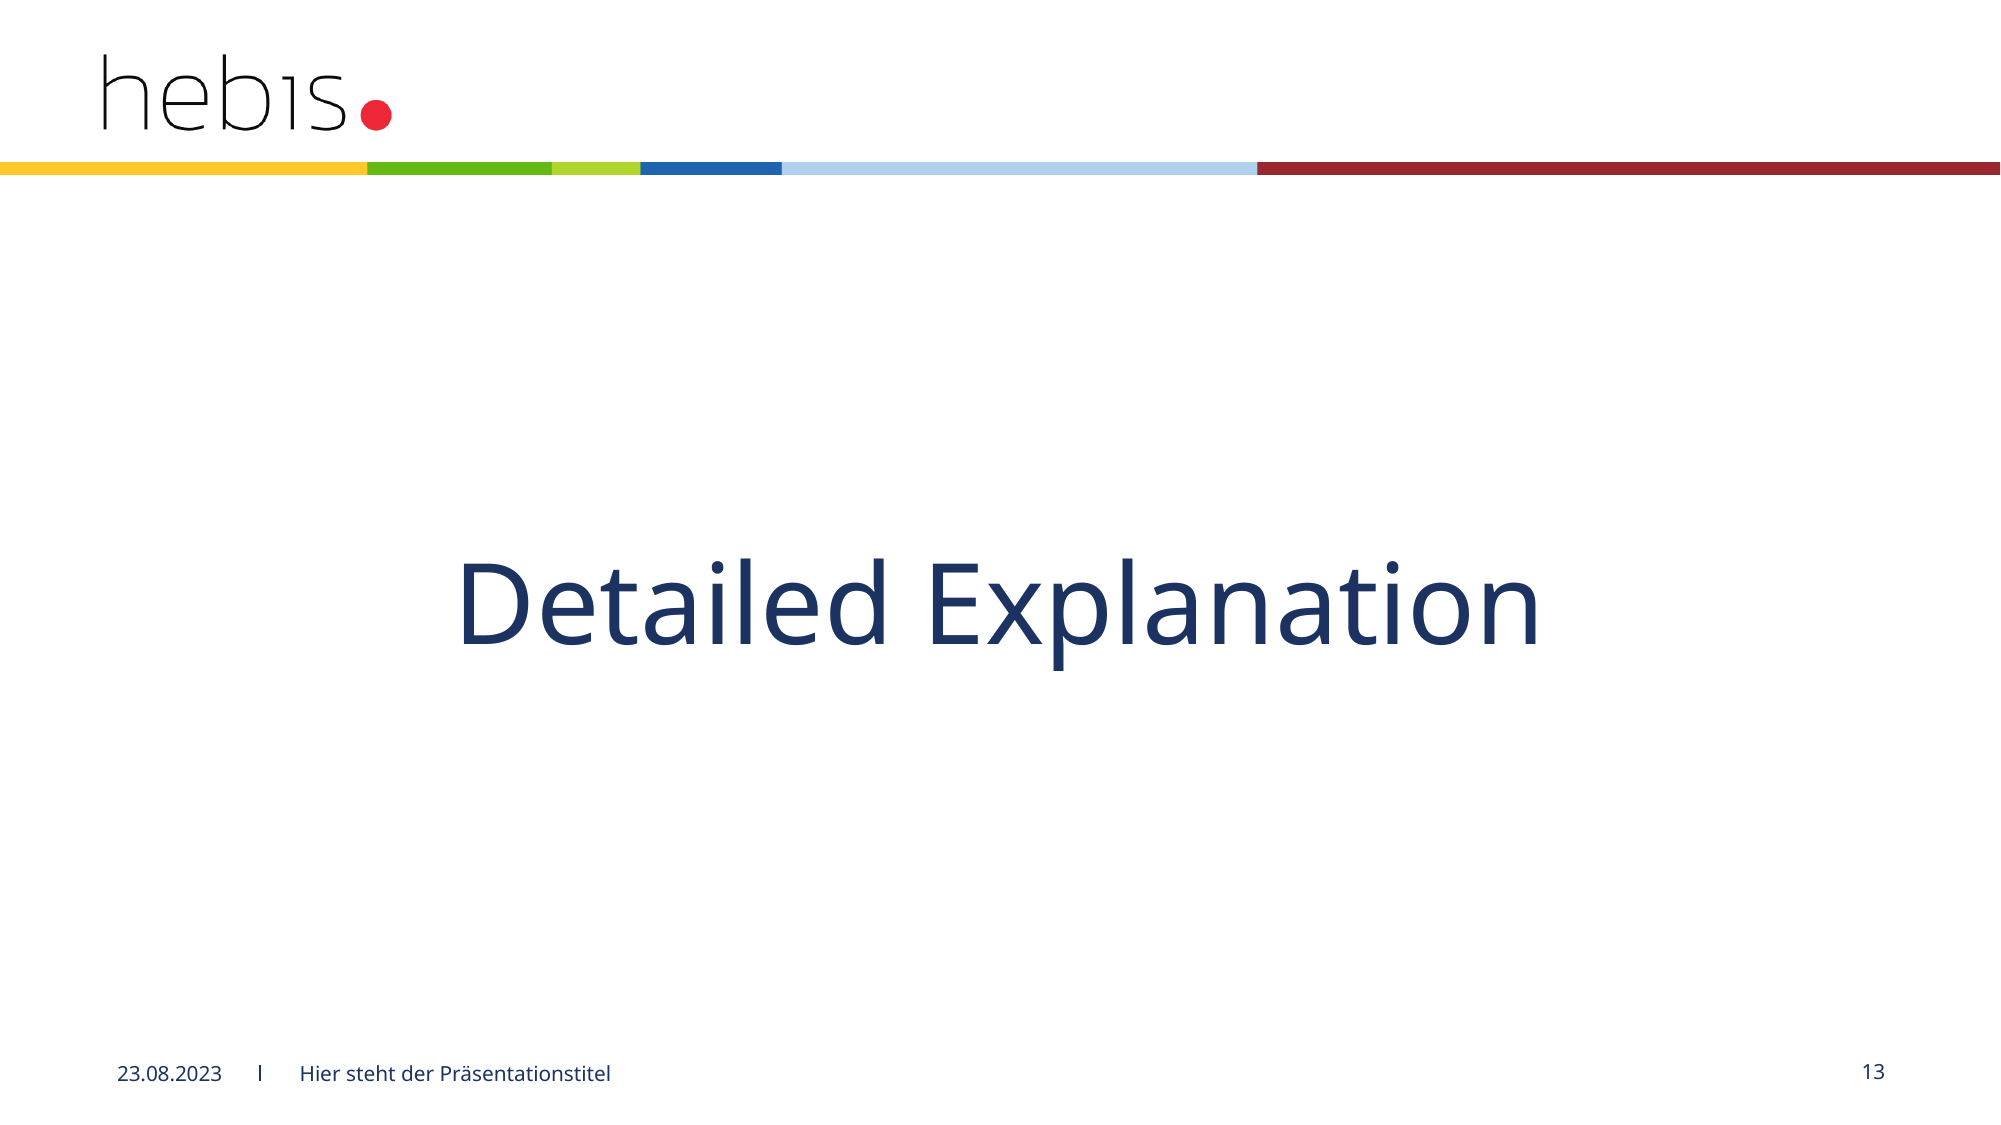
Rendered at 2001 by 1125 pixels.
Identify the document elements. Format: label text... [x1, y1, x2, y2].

footer Hier steht der Präsentationstitel [284, 1042, 1451, 1103]
slide_number 23.08.2023 [102, 1042, 271, 1103]
title Detailed Explanation [187, 456, 1813, 742]
slide_number <number> [1694, 1042, 1900, 1103]
picture [0, 0, 2001, 248]
